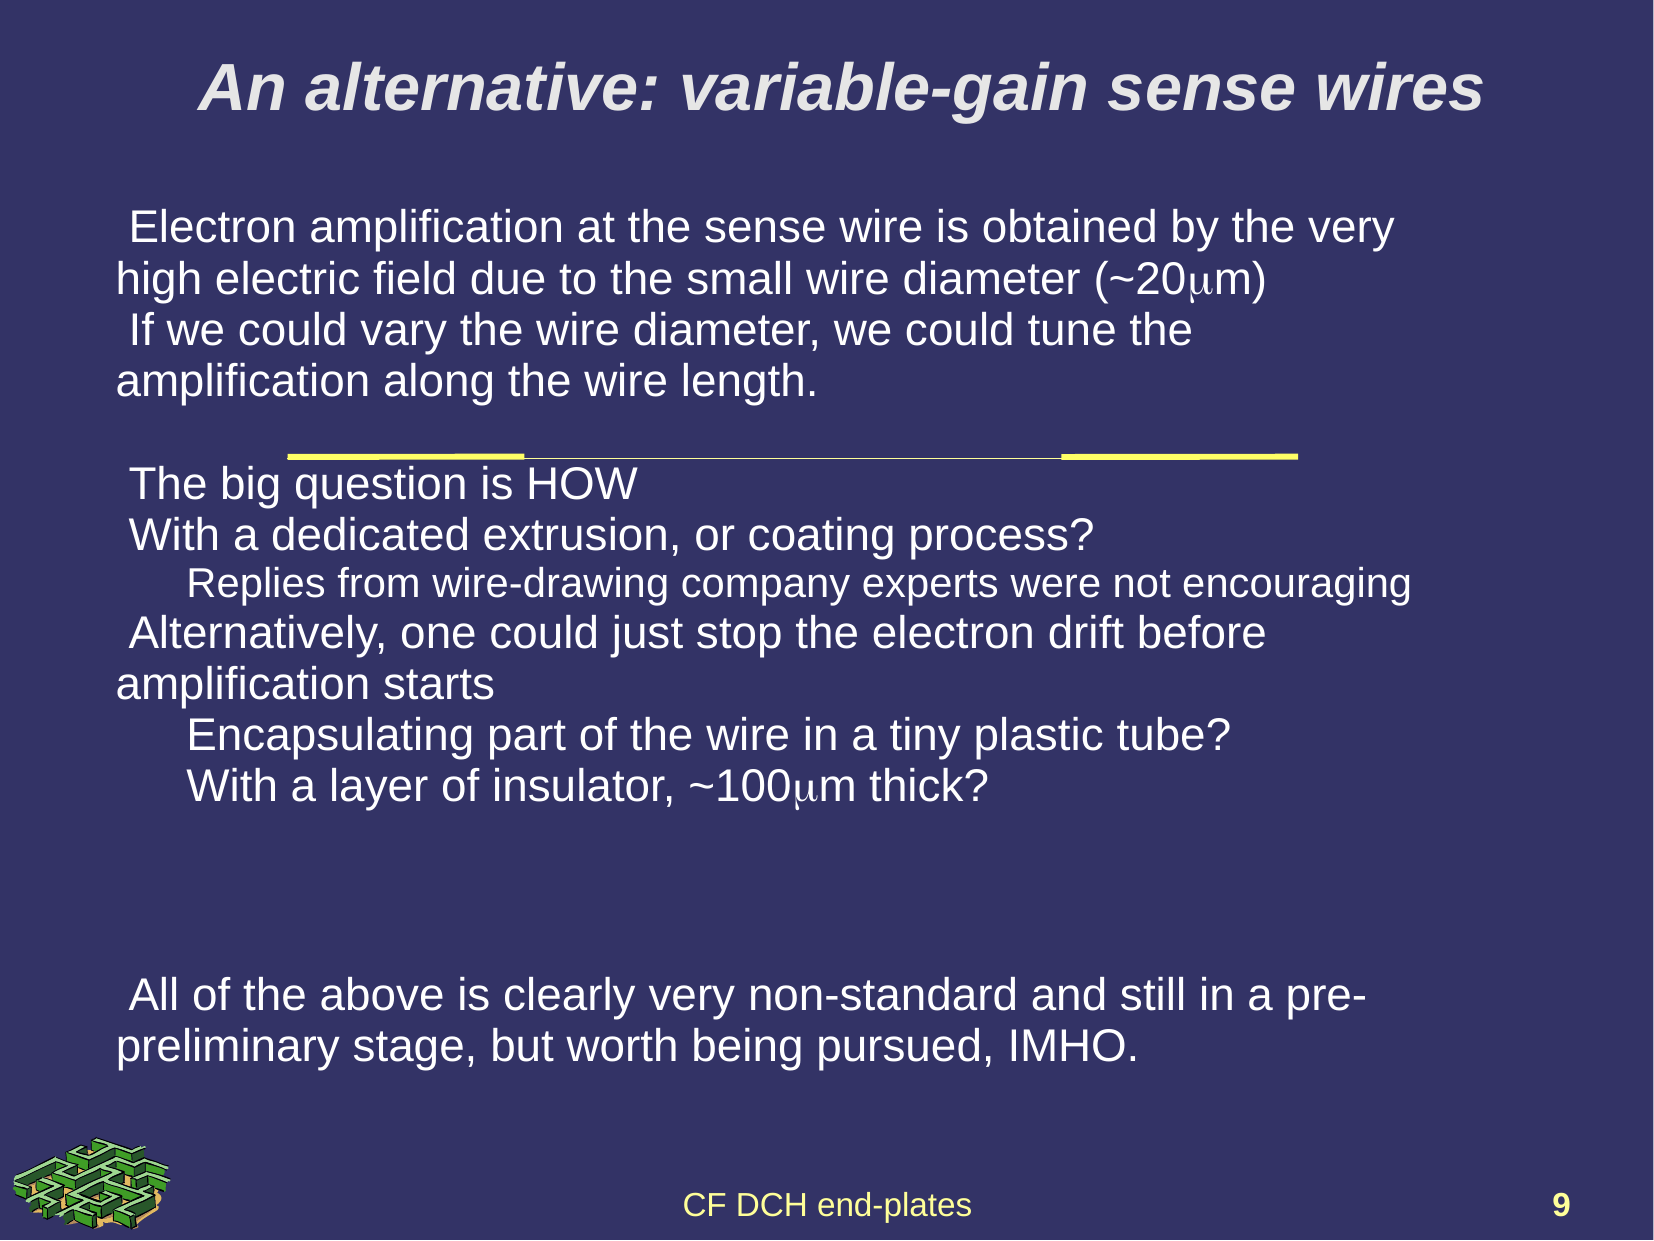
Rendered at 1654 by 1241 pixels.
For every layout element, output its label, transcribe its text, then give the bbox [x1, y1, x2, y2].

title An alternative: variable-gain sense wires [53, 13, 1632, 162]
text_box Electron amplification at the sense wire is obtained by the very high electric field due to the small wire diameter (~20mm) If we could vary the wire diameter, we could tune the amplification along the wire length. The big question is HOW With a dedicated extrusion, or coating process? Replies from wire-drawing company experts were not encouraging Alternatively, one could just stop the electron drift before amplification starts Encapsulating part of the wire in a tiny plastic tube? With a layer of insulator, ~100mm thick? [100, 193, 1458, 961]
text_box All of the above is clearly very non-standard and still in a pre-preliminary stage, but worth being pursued, IMHO. [100, 961, 1458, 1181]
